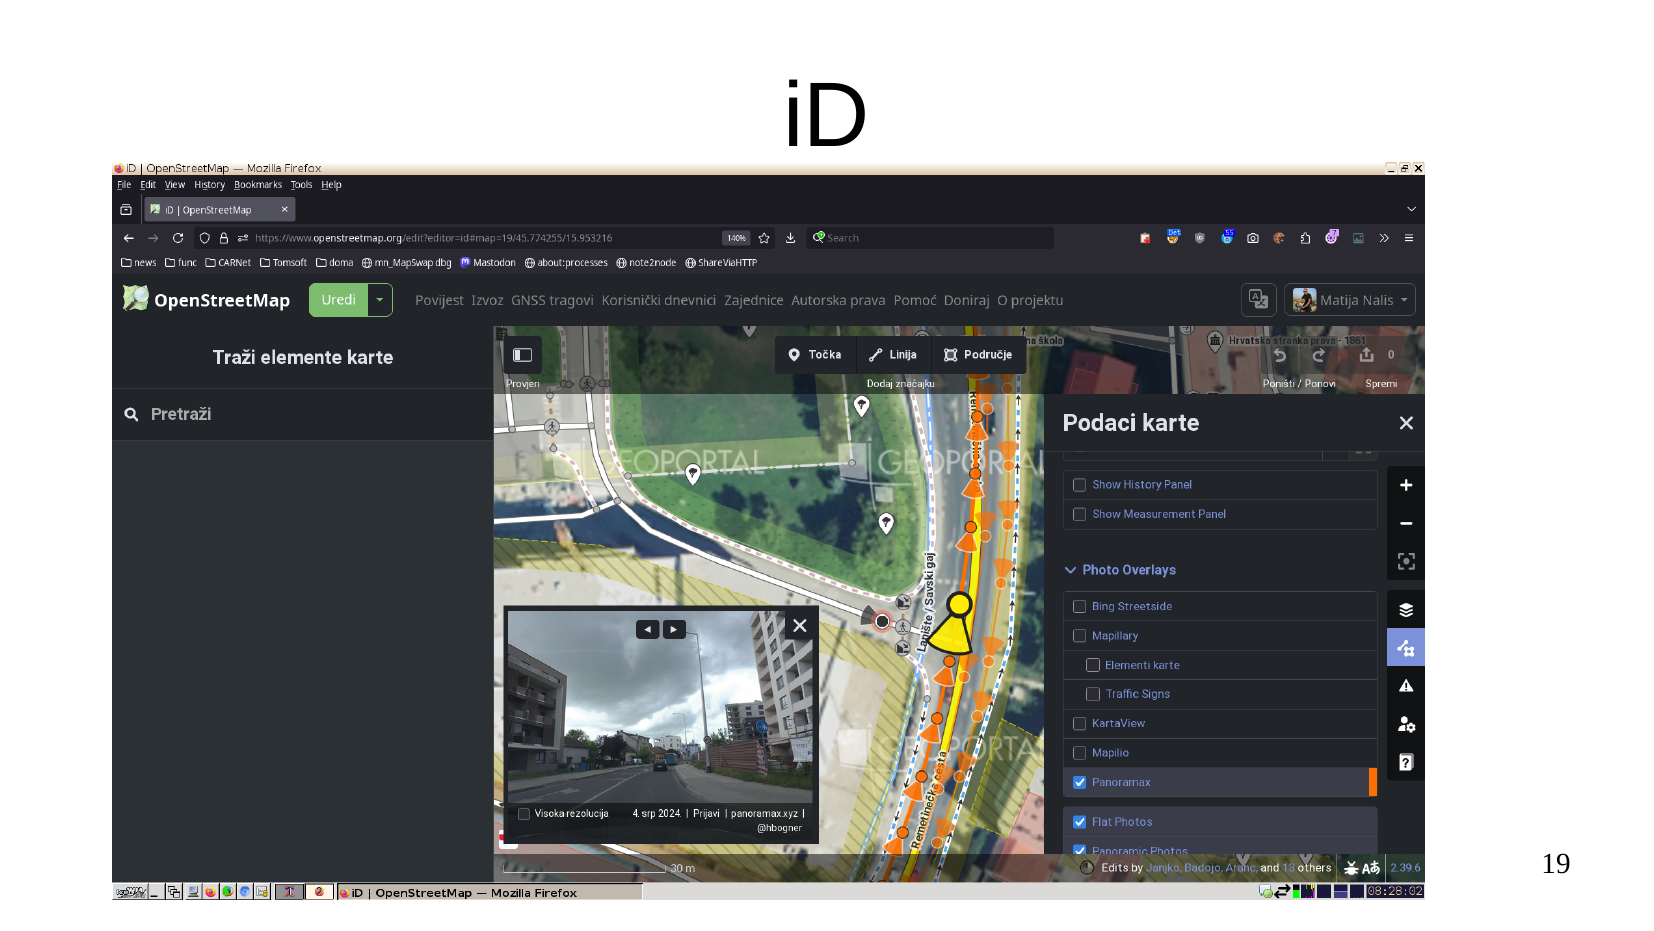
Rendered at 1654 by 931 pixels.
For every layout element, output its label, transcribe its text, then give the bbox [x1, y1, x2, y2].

title iD [82, 37, 1571, 193]
picture [112, 161, 1425, 901]
